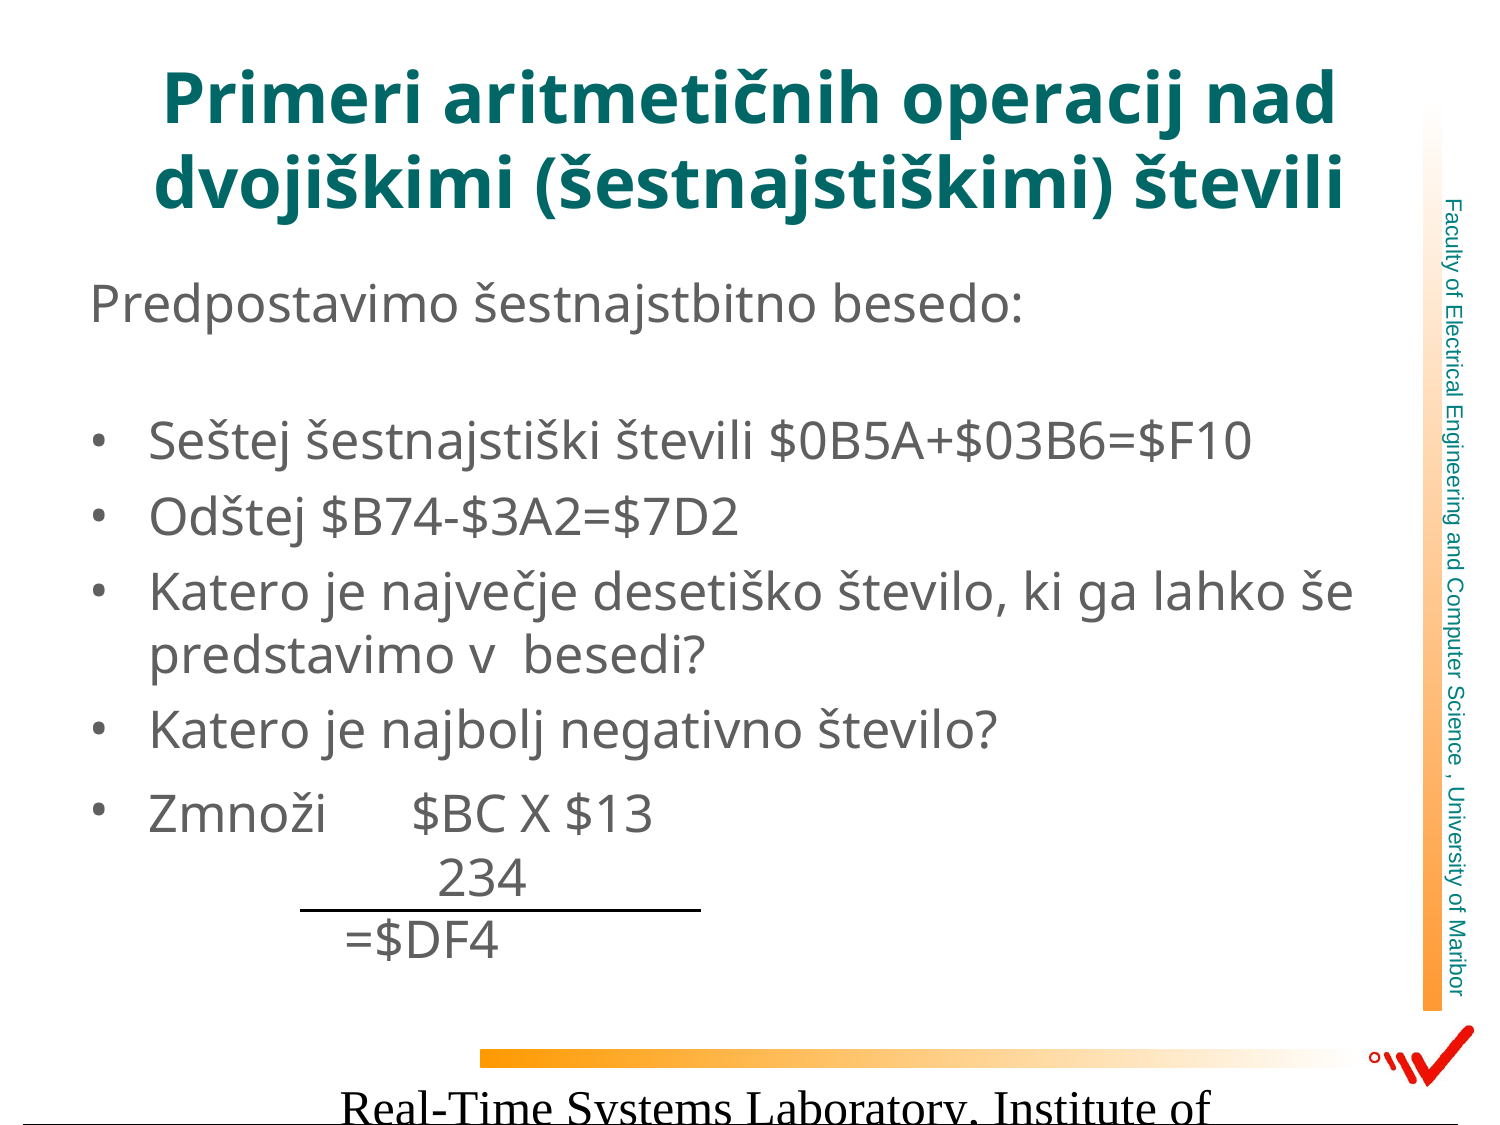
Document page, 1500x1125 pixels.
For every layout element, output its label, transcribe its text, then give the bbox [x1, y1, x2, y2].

title Primeri aritmetičnih operacij nad dvojiškimi (šestnajstiškimi) števili [75, 45, 1426, 233]
list Predpostavimo šestnajstbitno besedo: Seštej šestnajstiški števili $0B5A+$03B6=$F10 Odštej $B74-$3A2=$7D2 Katero je največje desetiško število, ki ga lahko še predstavimo v besedi? Katero je najbolj negativno število? Zmnoži $BC X $13 234 =$DF4 [75, 262, 1426, 1054]
